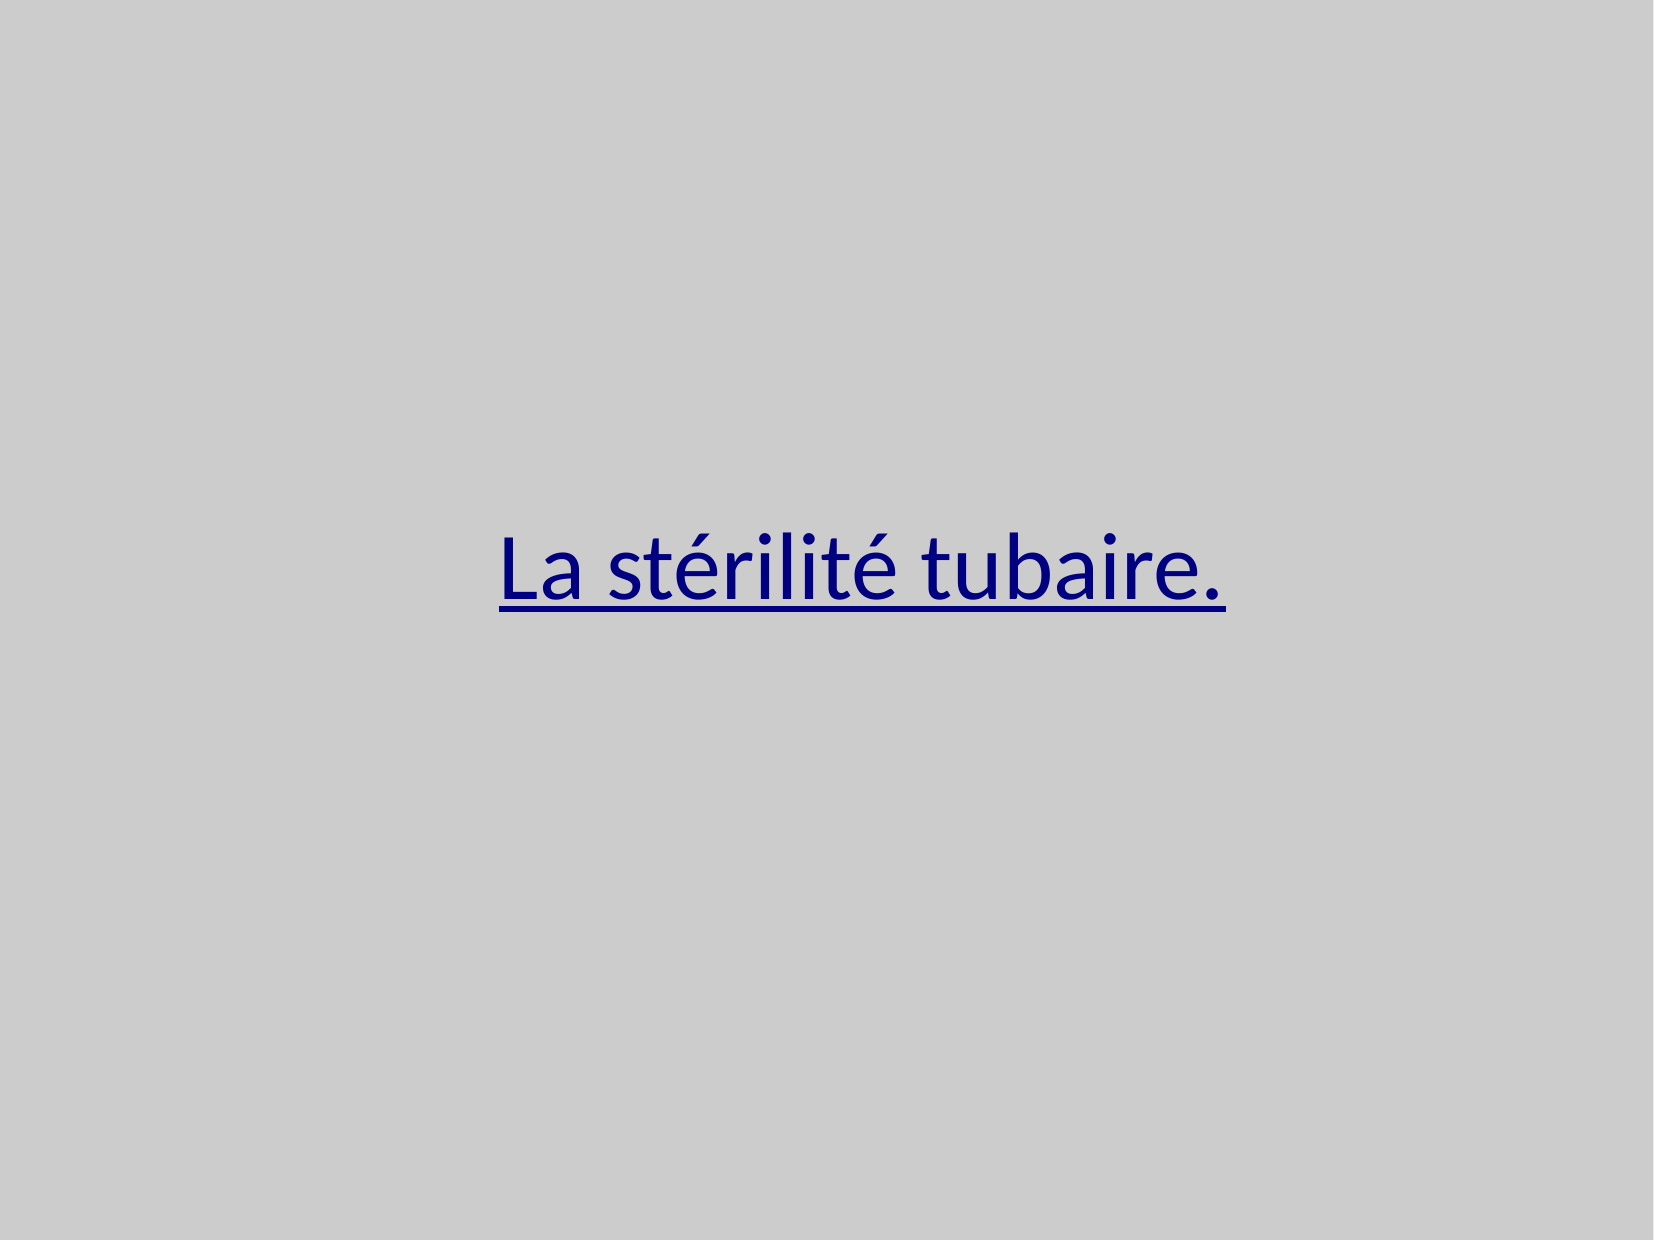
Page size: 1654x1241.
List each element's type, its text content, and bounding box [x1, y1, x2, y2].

title La stérilité tubaire. [118, 472, 1607, 680]
